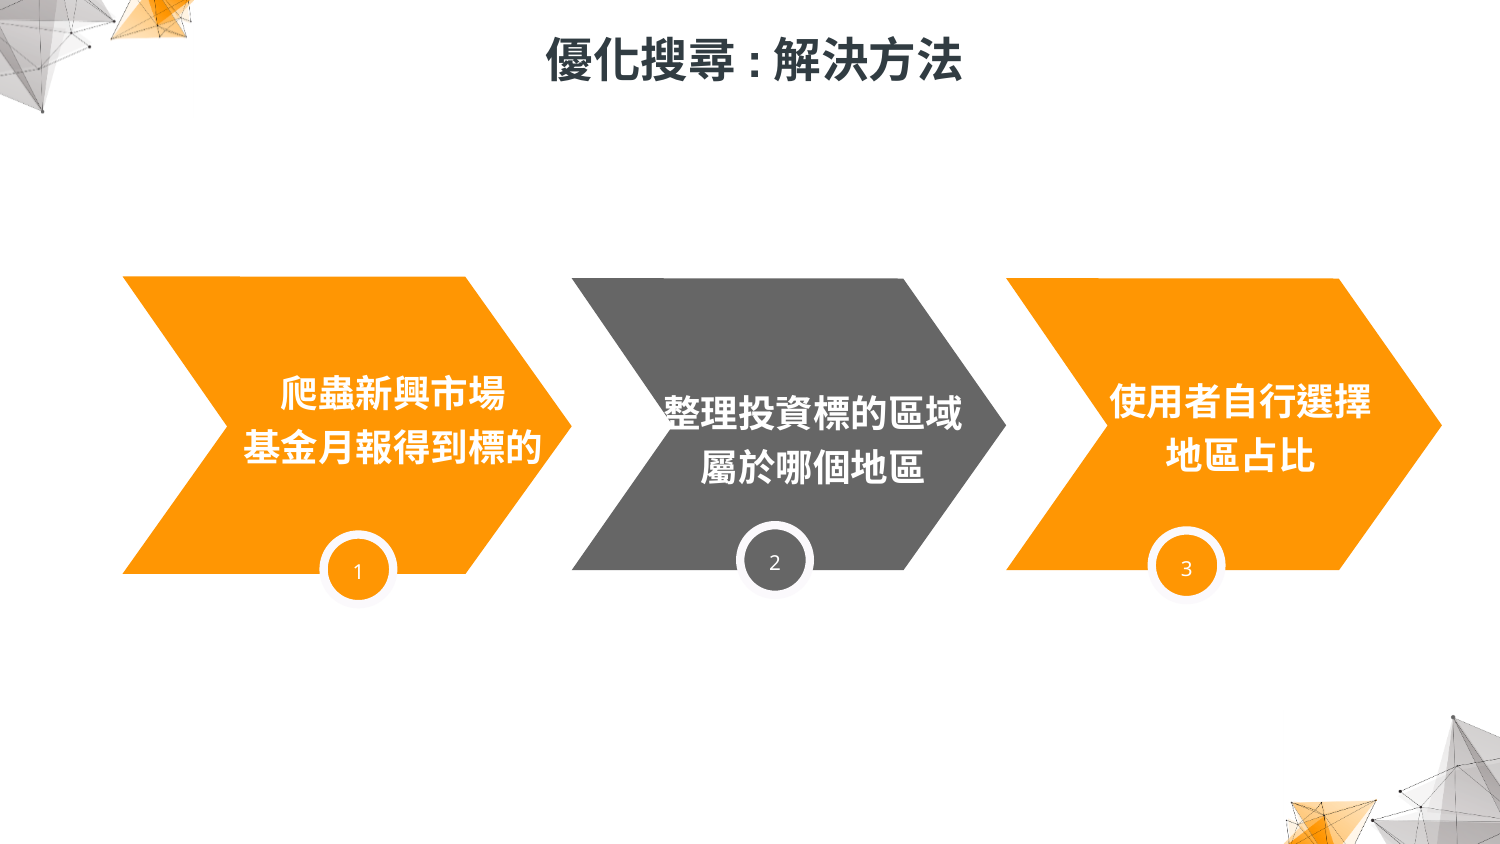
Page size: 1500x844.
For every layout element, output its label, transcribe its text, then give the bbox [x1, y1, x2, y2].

text_box [122, 276, 526, 415]
text_box [567, 419, 572, 433]
text_box 使用者自行選擇地區占比 [1093, 369, 1388, 460]
text_box 3 [1181, 550, 1193, 580]
text_box [571, 278, 1007, 595]
text_box 優化搜尋:解決方法 [520, 29, 990, 88]
text_box 爬蟲新興市場 基金月報得到標的 [219, 361, 567, 469]
text_box 整理投資標的區域屬於哪個地區 [651, 381, 975, 449]
text_box 1 [348, 544, 369, 595]
picture [1283, 710, 1500, 844]
picture [0, 0, 194, 118]
text_box [122, 437, 541, 605]
text_box [747, 449, 763, 463]
text_box 3 [1181, 563, 1189, 575]
text_box [1006, 278, 1442, 601]
text_box 2 [769, 545, 781, 575]
text_box [1249, 460, 1268, 466]
